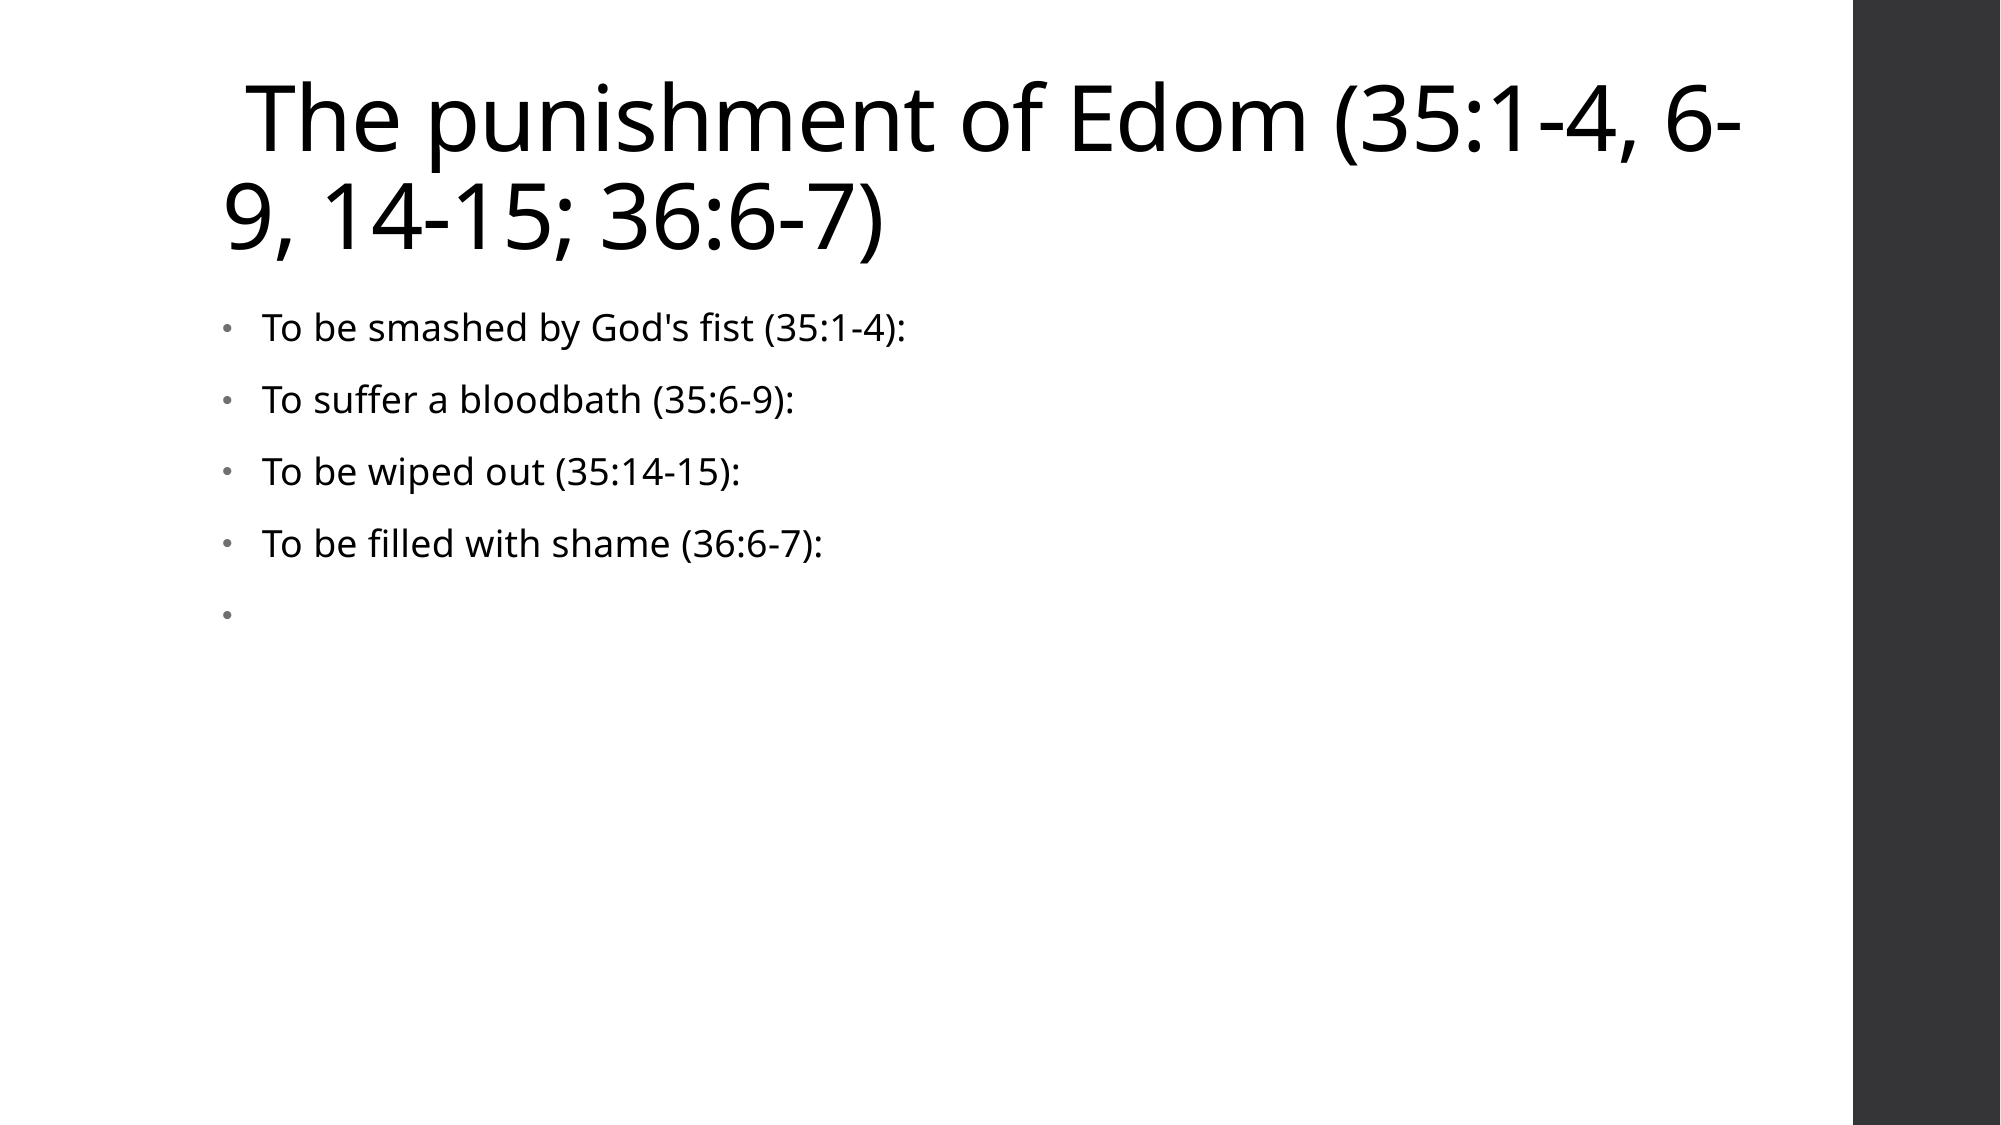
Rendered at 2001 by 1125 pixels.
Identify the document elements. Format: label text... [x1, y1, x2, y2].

list To be smashed by God's fist (35:1-4): To suffer a bloodbath (35:6-9): To be wiped out (35:14-15): To be filled with shame (36:6-7): [206, 299, 1617, 1014]
title The punishment of Edom (35:1-4, 6-9, 14-15; 36:6-7) [206, 60, 1797, 278]
